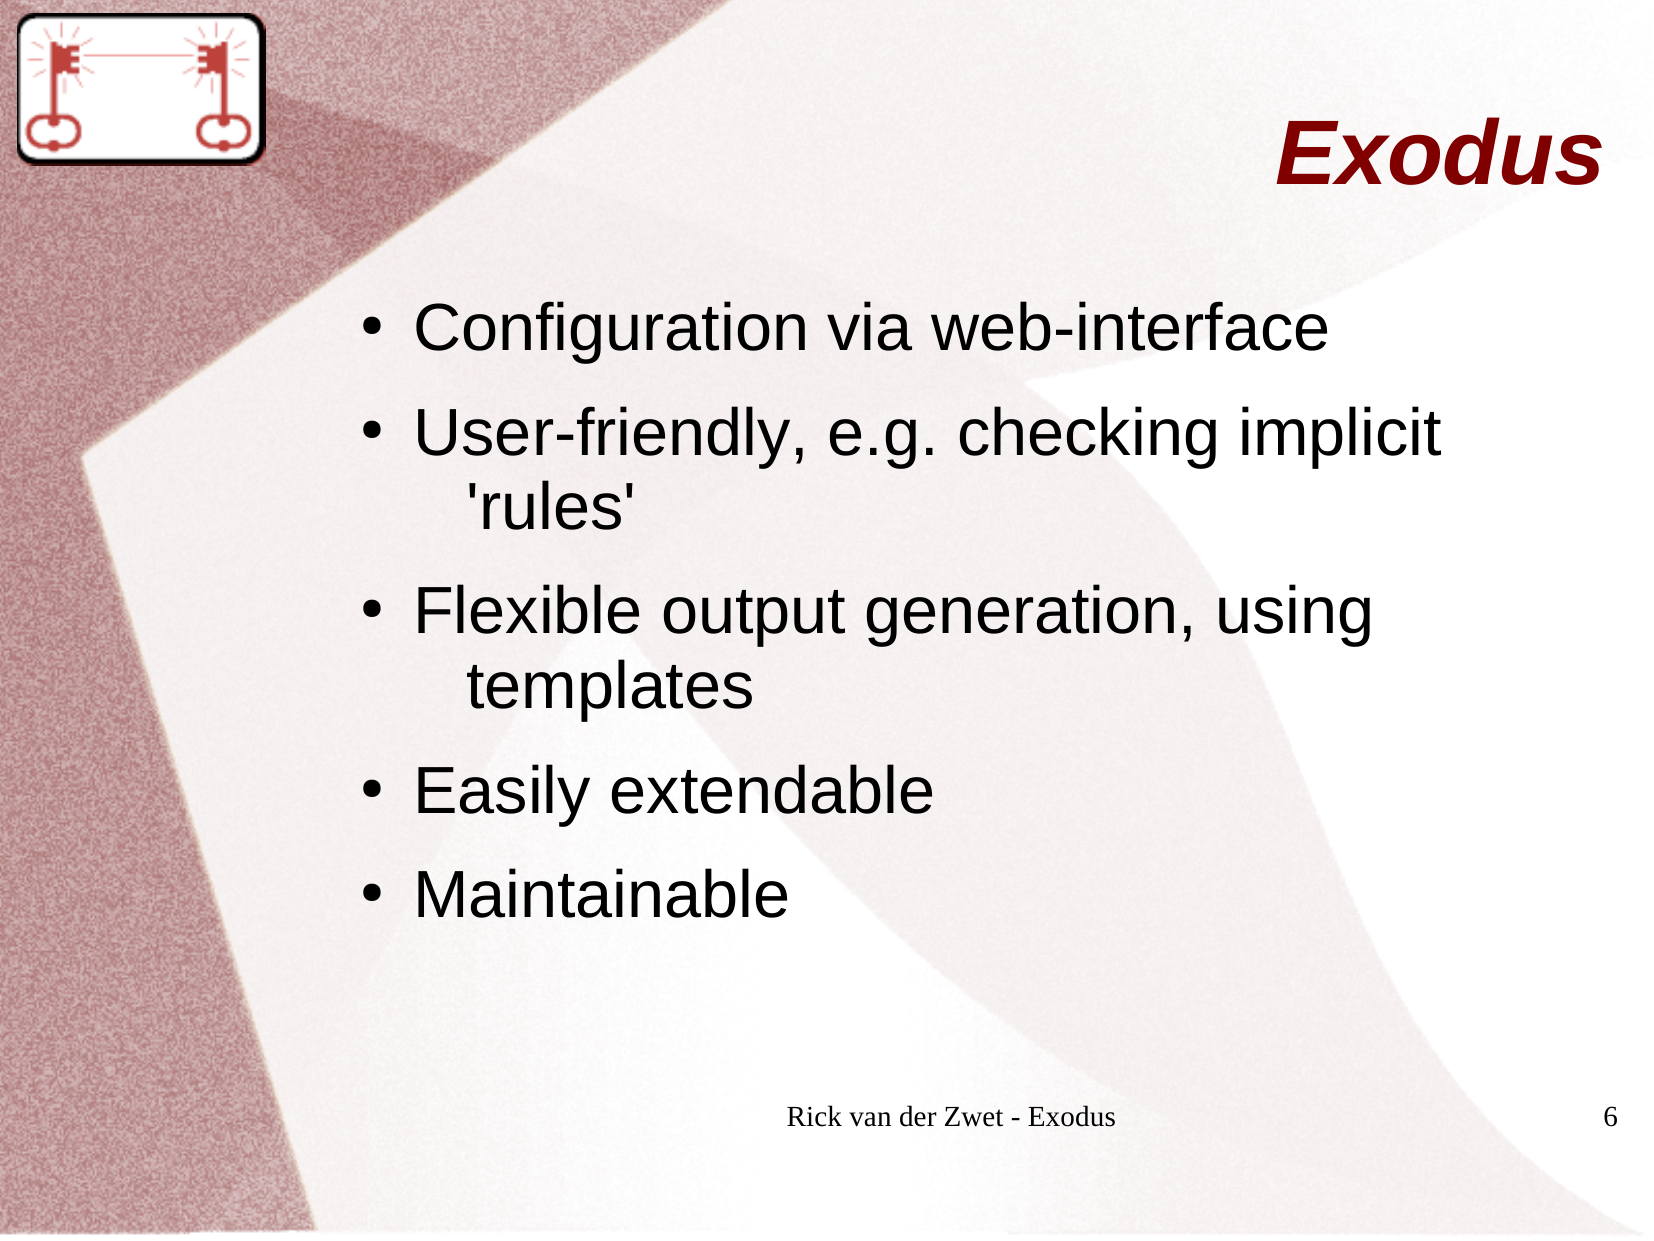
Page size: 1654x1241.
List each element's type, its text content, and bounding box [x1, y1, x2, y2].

title Exodus [596, 56, 1607, 250]
picture [0, 0, 1654, 1241]
list Configuration via web-interface User-friendly, e.g. checking implicit 'rules' Flexible output generation, using templates Easily extendable Maintainable [324, 290, 1601, 931]
